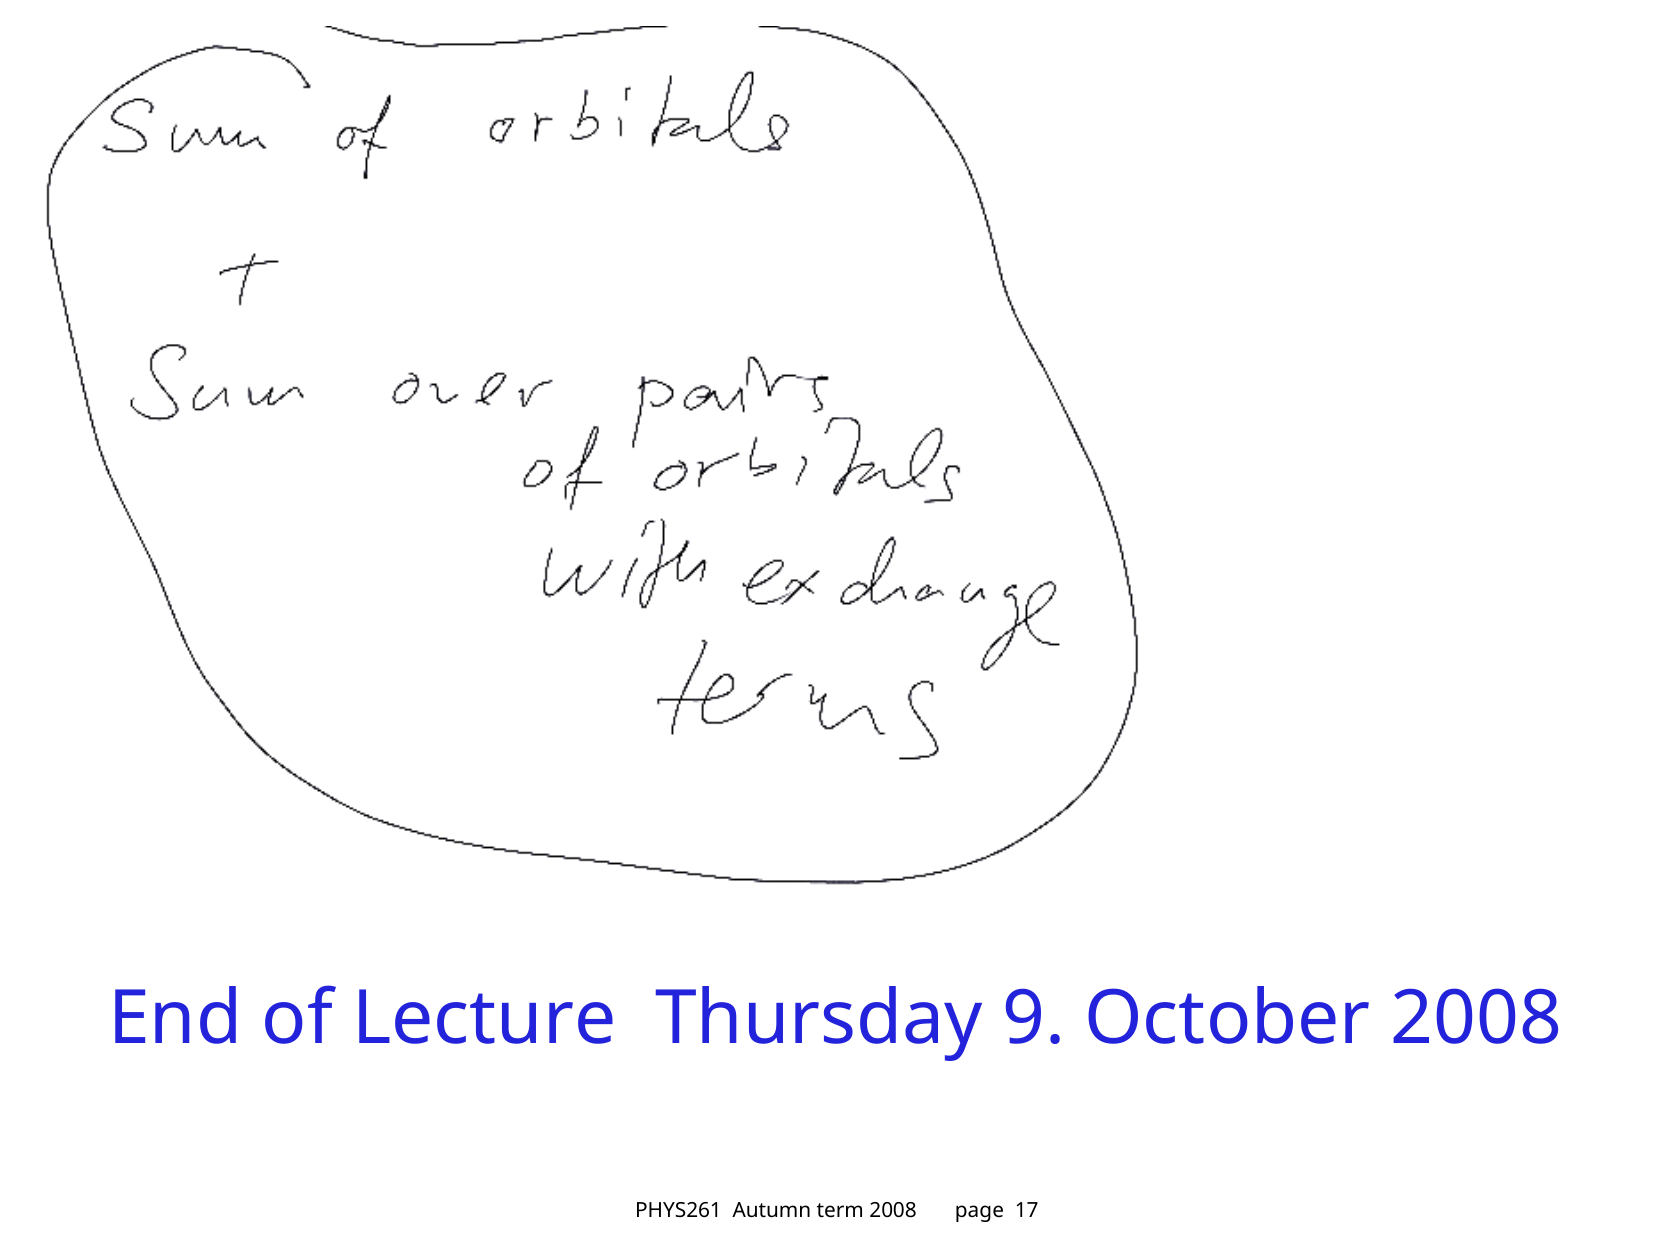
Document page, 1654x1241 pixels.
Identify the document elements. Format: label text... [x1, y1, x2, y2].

text_box End of Lecture Thursday 9. October 2008 [93, 955, 1654, 1216]
picture [19, 26, 1195, 920]
